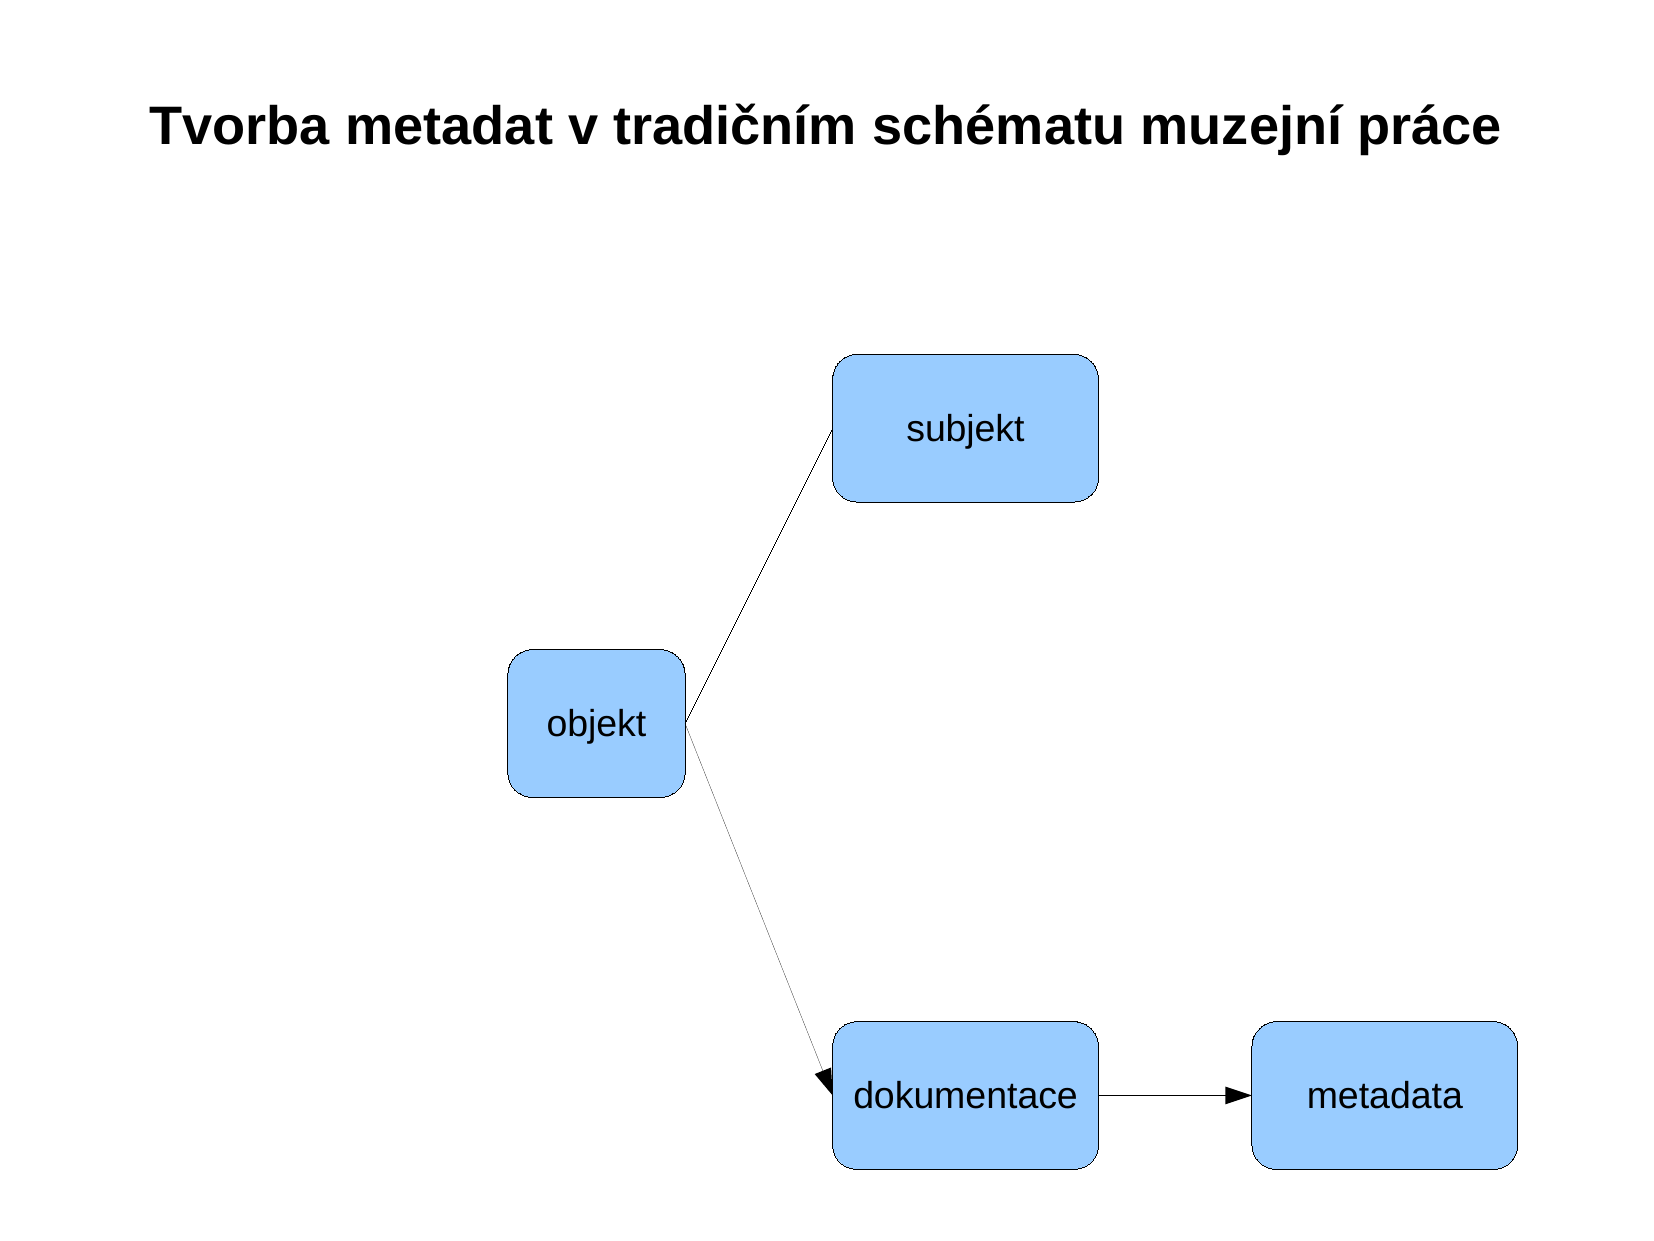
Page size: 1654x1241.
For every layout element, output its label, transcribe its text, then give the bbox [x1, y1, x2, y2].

text_box objekt [507, 649, 686, 798]
text_box metadata [1251, 1021, 1518, 1170]
text_box subjekt [832, 354, 1099, 503]
text_box dokumentace [832, 1021, 1099, 1170]
text_box Tvorba metadat v tradičním schématu muzejní práce [0, 88, 1654, 237]
